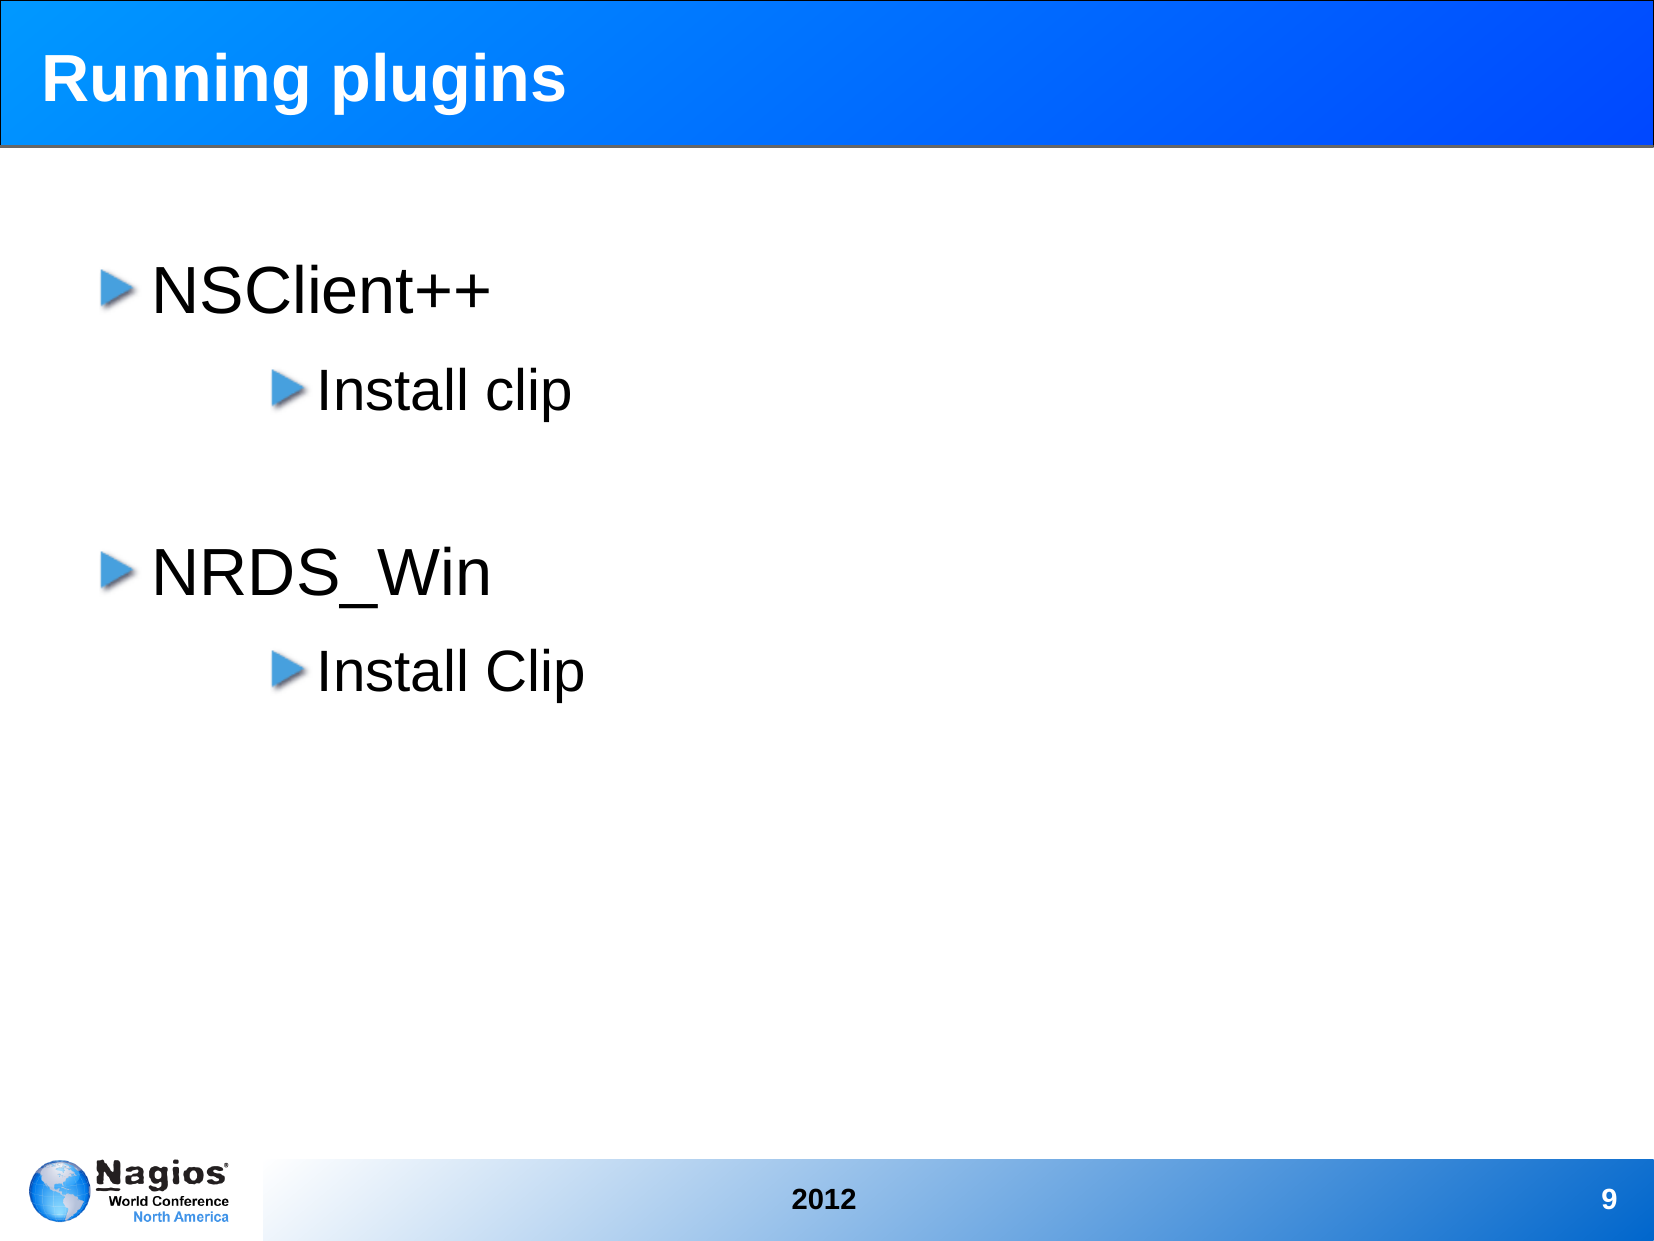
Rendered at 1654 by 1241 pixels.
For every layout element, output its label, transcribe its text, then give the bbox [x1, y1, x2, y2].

title Running plugins [41, 36, 1248, 120]
list NSClient++ Install clip NRDS_Win Install Clip [80, 253, 1569, 1058]
picture [29, 1159, 229, 1235]
